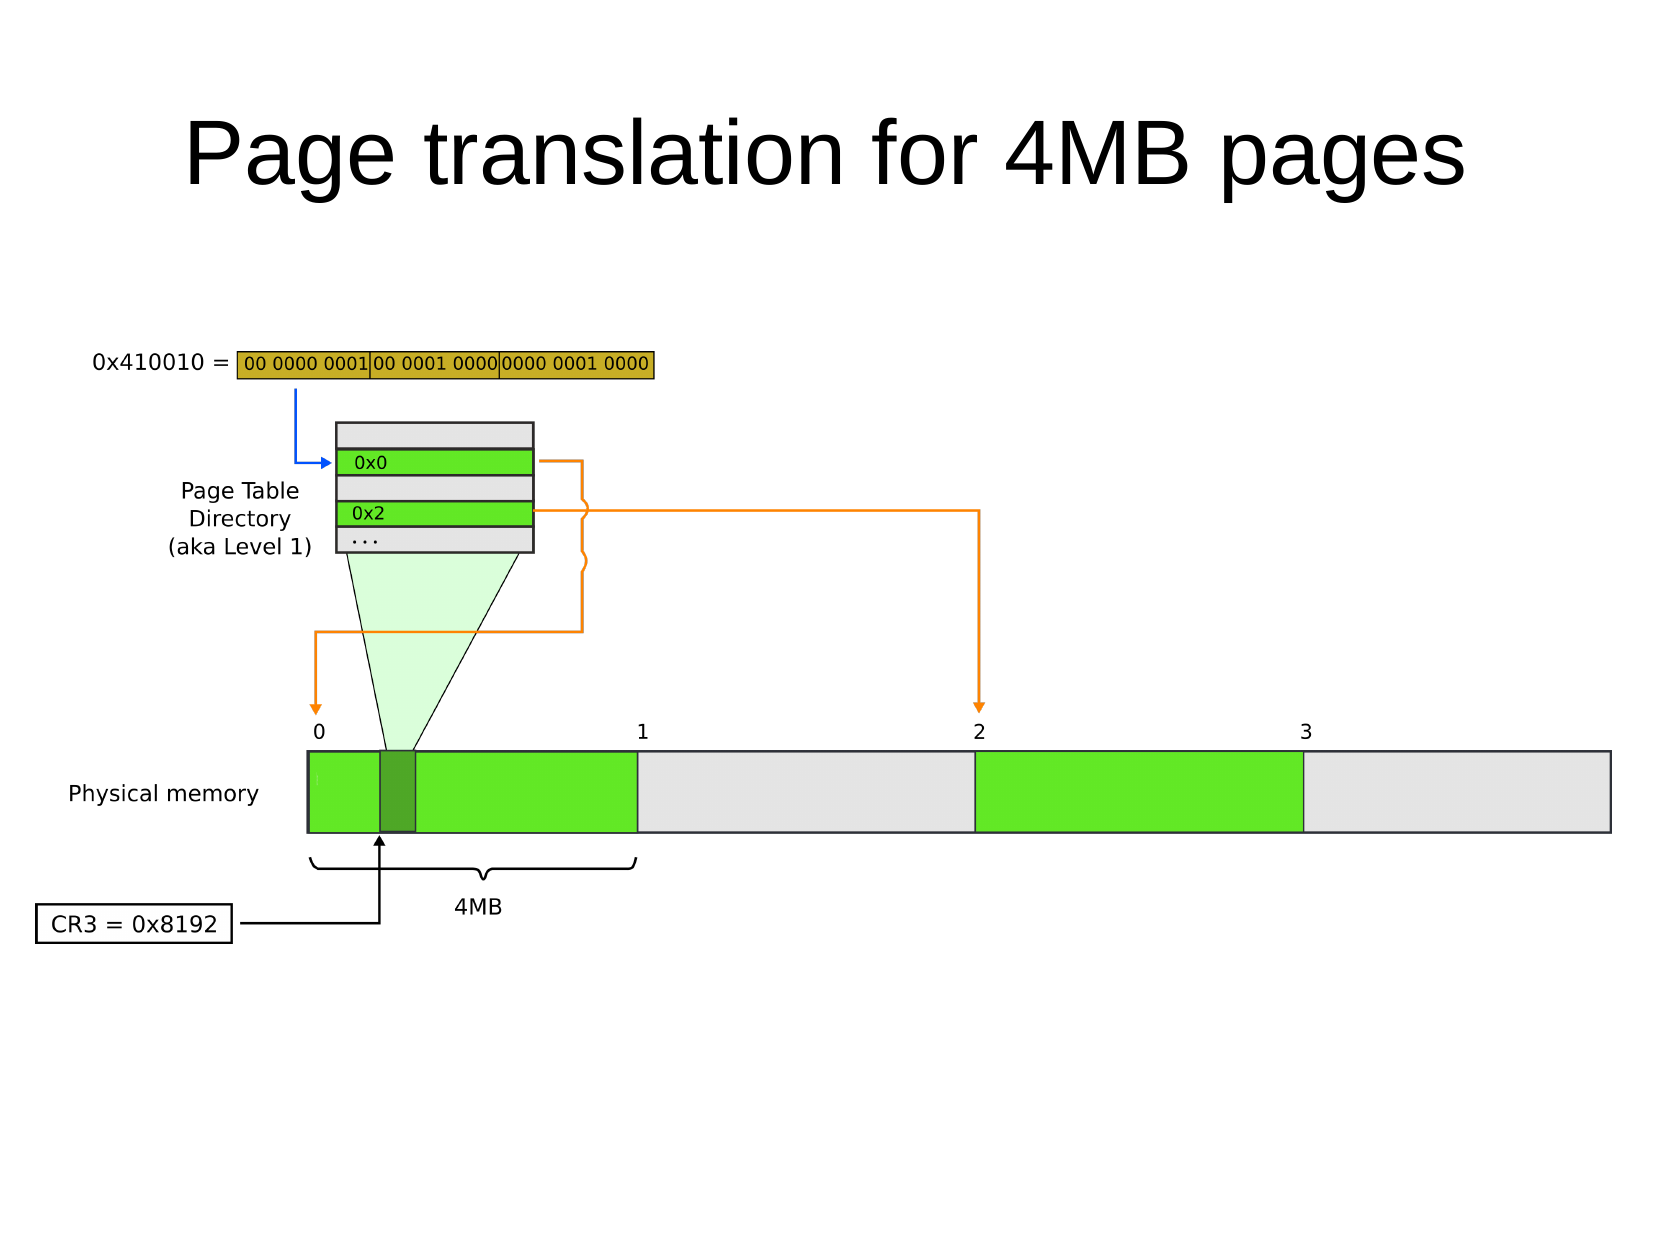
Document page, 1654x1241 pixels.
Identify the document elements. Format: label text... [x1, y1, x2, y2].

picture [35, 351, 1612, 944]
title Page translation for 4MB pages [82, 49, 1571, 257]
